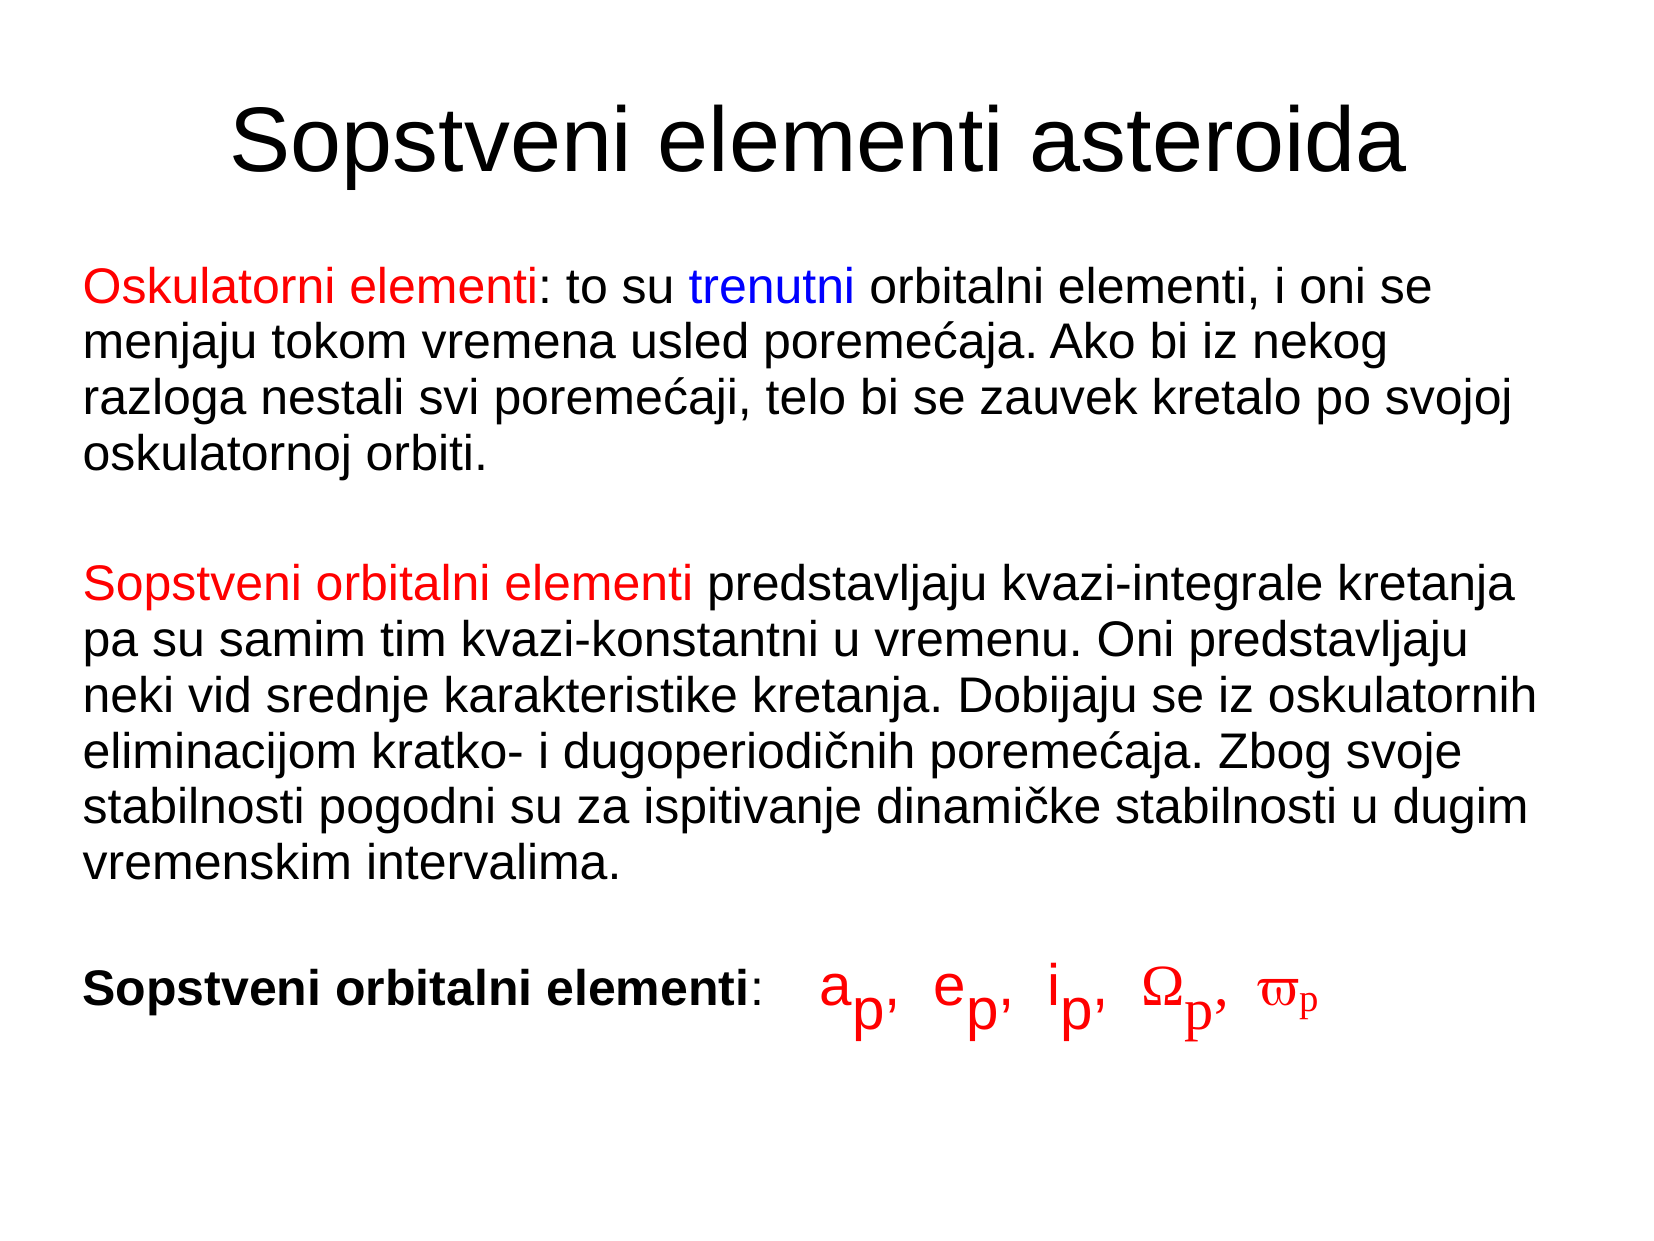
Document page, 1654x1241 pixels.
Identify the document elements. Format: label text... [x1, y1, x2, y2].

title Sopstveni elementi asteroida [75, 81, 1564, 198]
subtitle Oskulatorni elementi: to su trenutni orbitalni elementi, i oni se menjaju tokom vremena usled poremećaja. Ako bi iz nekog razloga nestali svi poremećaji, telo bi se zauvek kretalo po svojoj oskulatornoj orbiti. Sopstveni orbitalni elementi predstavljaju kvazi-integrale kretanja pa su samim tim kvazi-konstantni u vremenu. Oni predstavljaju neki vid srednje karakteristike kretanja. Dobijaju se iz oskulatornih eliminacijom kratko- i dugoperiodičnih poremećaja. Zbog svoje stabilnosti pogodni su za ispitivanje dinamičke stabilnosti u dugim vremenskim intervalima. Sopstveni orbitalni elementi: ap, ep, ip, Ωp, p [82, 254, 1561, 1045]
